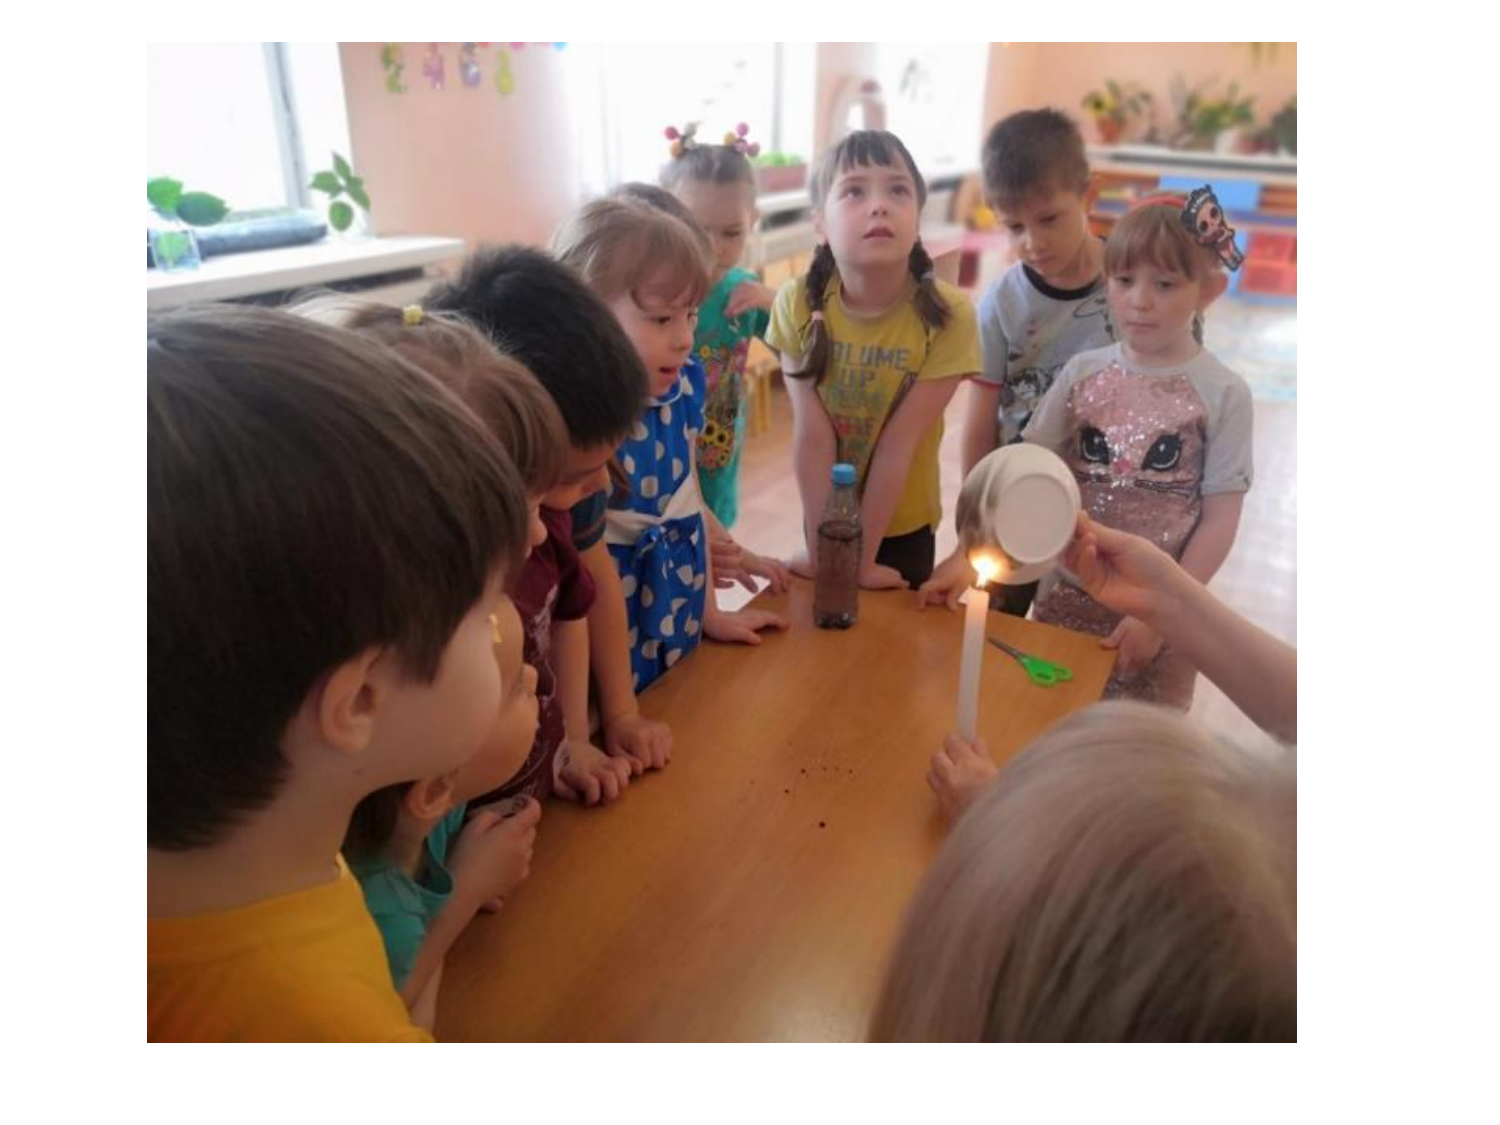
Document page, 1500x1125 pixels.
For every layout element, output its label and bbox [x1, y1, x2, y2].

picture [147, 42, 1297, 1043]
